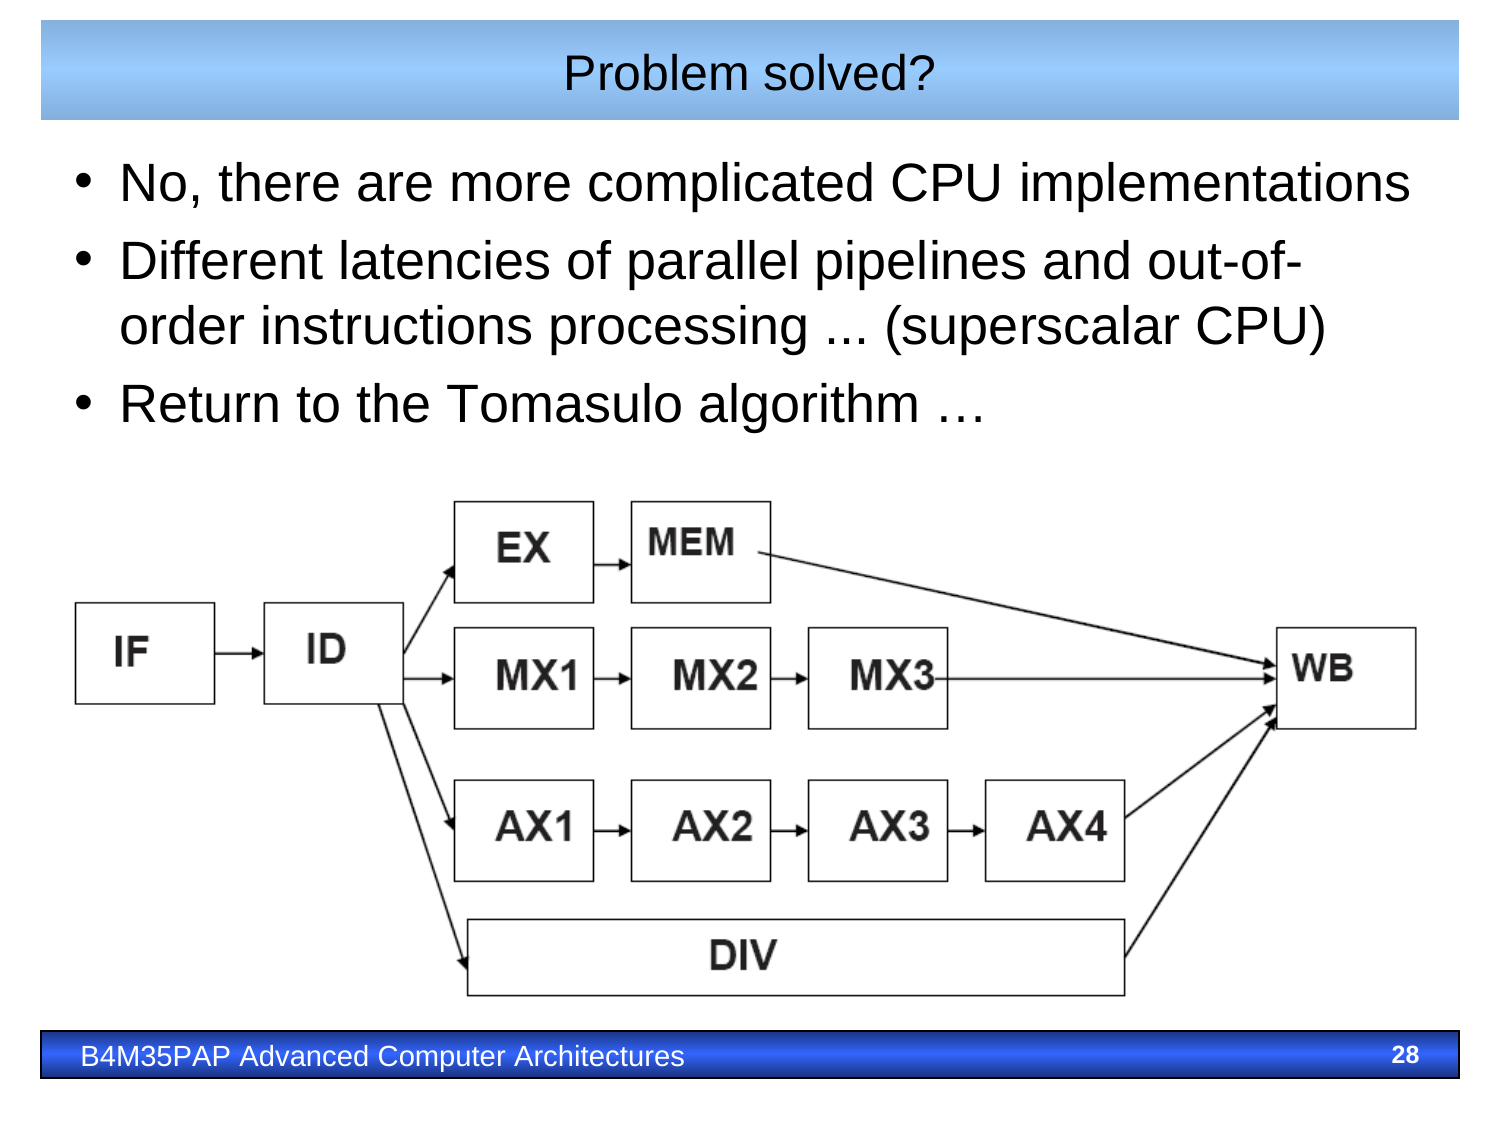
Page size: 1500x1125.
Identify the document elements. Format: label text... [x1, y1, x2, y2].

picture [56, 488, 1427, 1001]
title Problem solved? [41, 20, 1459, 120]
list No, there are more complicated CPU implementations Different latencies of parallel pipelines and out-of-order instructions processing ... (superscalar CPU) Return to the Tomasulo algorithm … [59, 139, 1430, 488]
